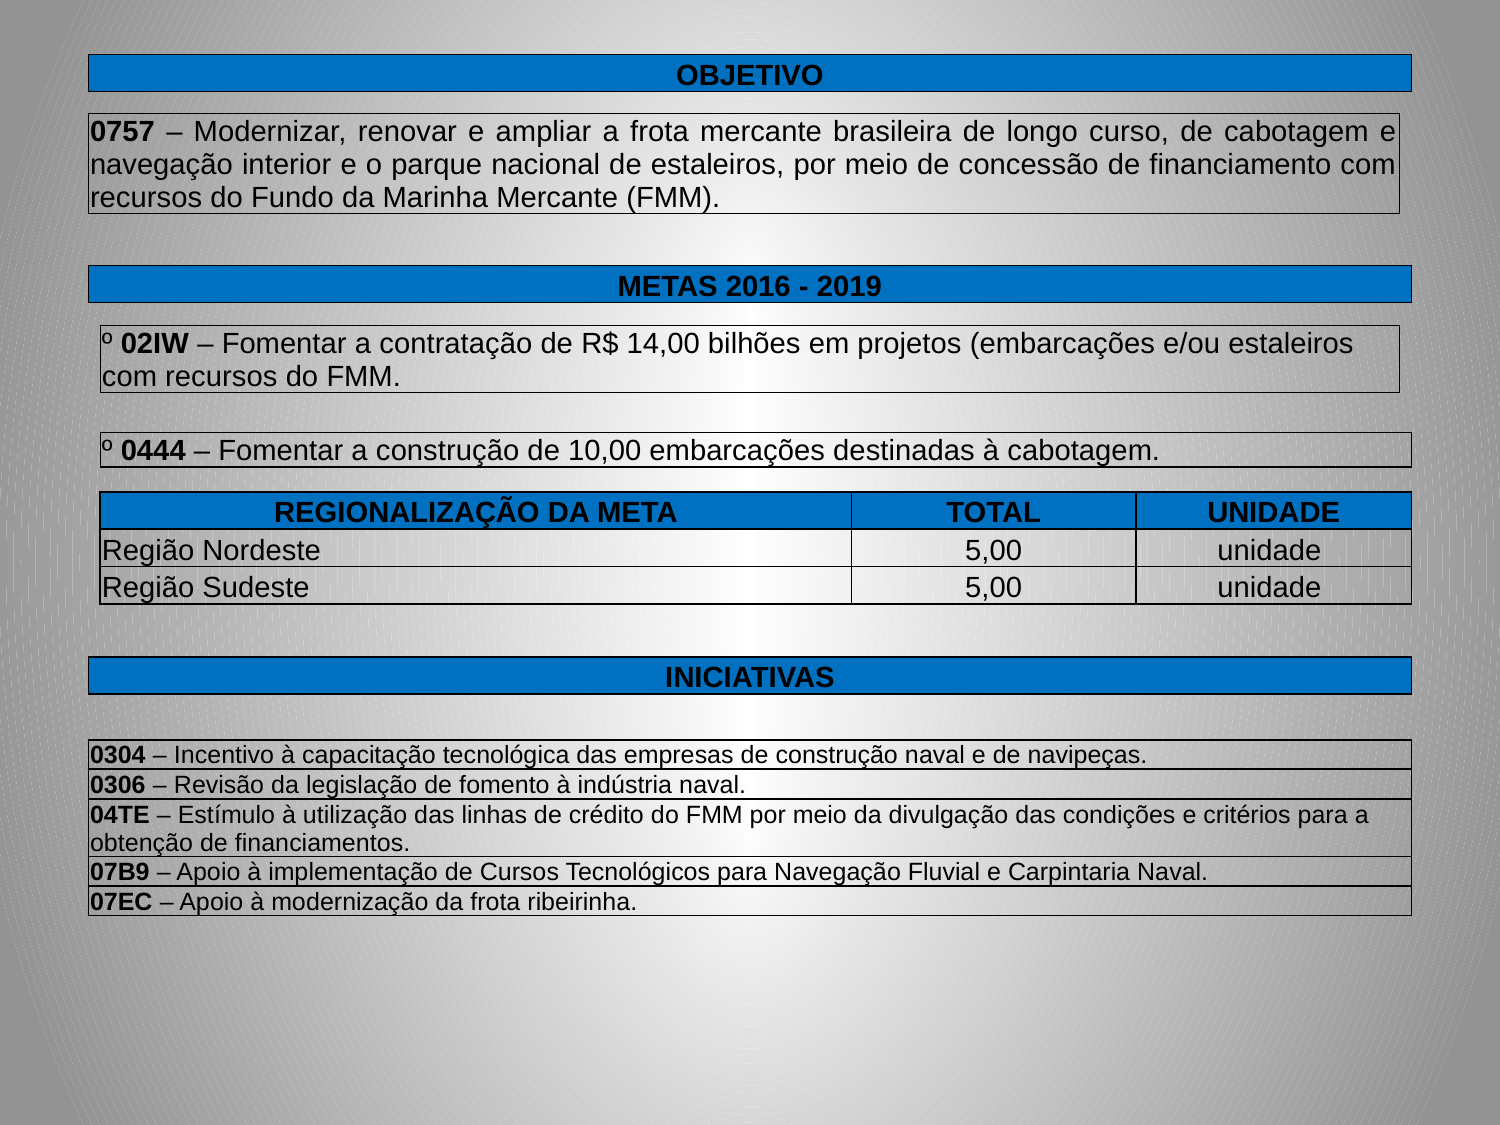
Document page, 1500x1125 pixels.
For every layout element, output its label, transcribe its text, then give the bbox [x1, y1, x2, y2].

table_header 0757 – Modernizar, renovar e ampliar a frota mercante brasileira de longo curso, de cabotagem e navegação interior e o parque nacional de estaleiros, por meio de concessão de financiamento com recursos do Fundo da Marinha Mercante (FMM). [89, 114, 1399, 213]
table_cell unidade [1137, 530, 1411, 566]
table_header REGIONALIZAÇÃO DA META [101, 493, 851, 528]
table_cell 04TE – Estímulo à utilização das linhas de crédito do FMM por meio da divulgação das condições e critérios para a obtenção de financiamentos. [89, 800, 1411, 856]
table_cell 5,00 [852, 530, 1135, 566]
table_cell 5,00 [852, 567, 1135, 603]
table_cell unidade [1137, 567, 1411, 603]
table_header º 02IW – Fomentar a contratação de R$ 14,00 bilhões em projetos (embarcações e/ou estaleiros com recursos do FMM. [101, 326, 1399, 392]
table_header TOTAL [852, 493, 1135, 528]
table_cell Região Nordeste [101, 530, 851, 566]
table_header INICIATIVAS [89, 658, 1411, 693]
table_header OBJETIVO [89, 55, 1411, 91]
table_header METAS 2016 - 2019 [89, 266, 1411, 302]
table_cell 0306 – Revisão da legislação de fomento à indústria naval. [89, 770, 1411, 798]
table_header º 0444 – Fomentar a construção de 10,00 embarcações destinadas à cabotagem. [101, 433, 1411, 466]
table_header 0304 – Incentivo à capacitação tecnológica das empresas de construção naval e de navipeças. [89, 741, 1411, 768]
table_header UNIDADE [1137, 493, 1411, 528]
table_cell 07B9 – Apoio à implementação de Cursos Tecnológicos para Navegação Fluvial e Carpintaria Naval. [89, 857, 1411, 885]
table_cell 07EC – Apoio à modernização da frota ribeirinha. [89, 887, 1411, 915]
table_cell Região Sudeste [101, 567, 851, 603]
